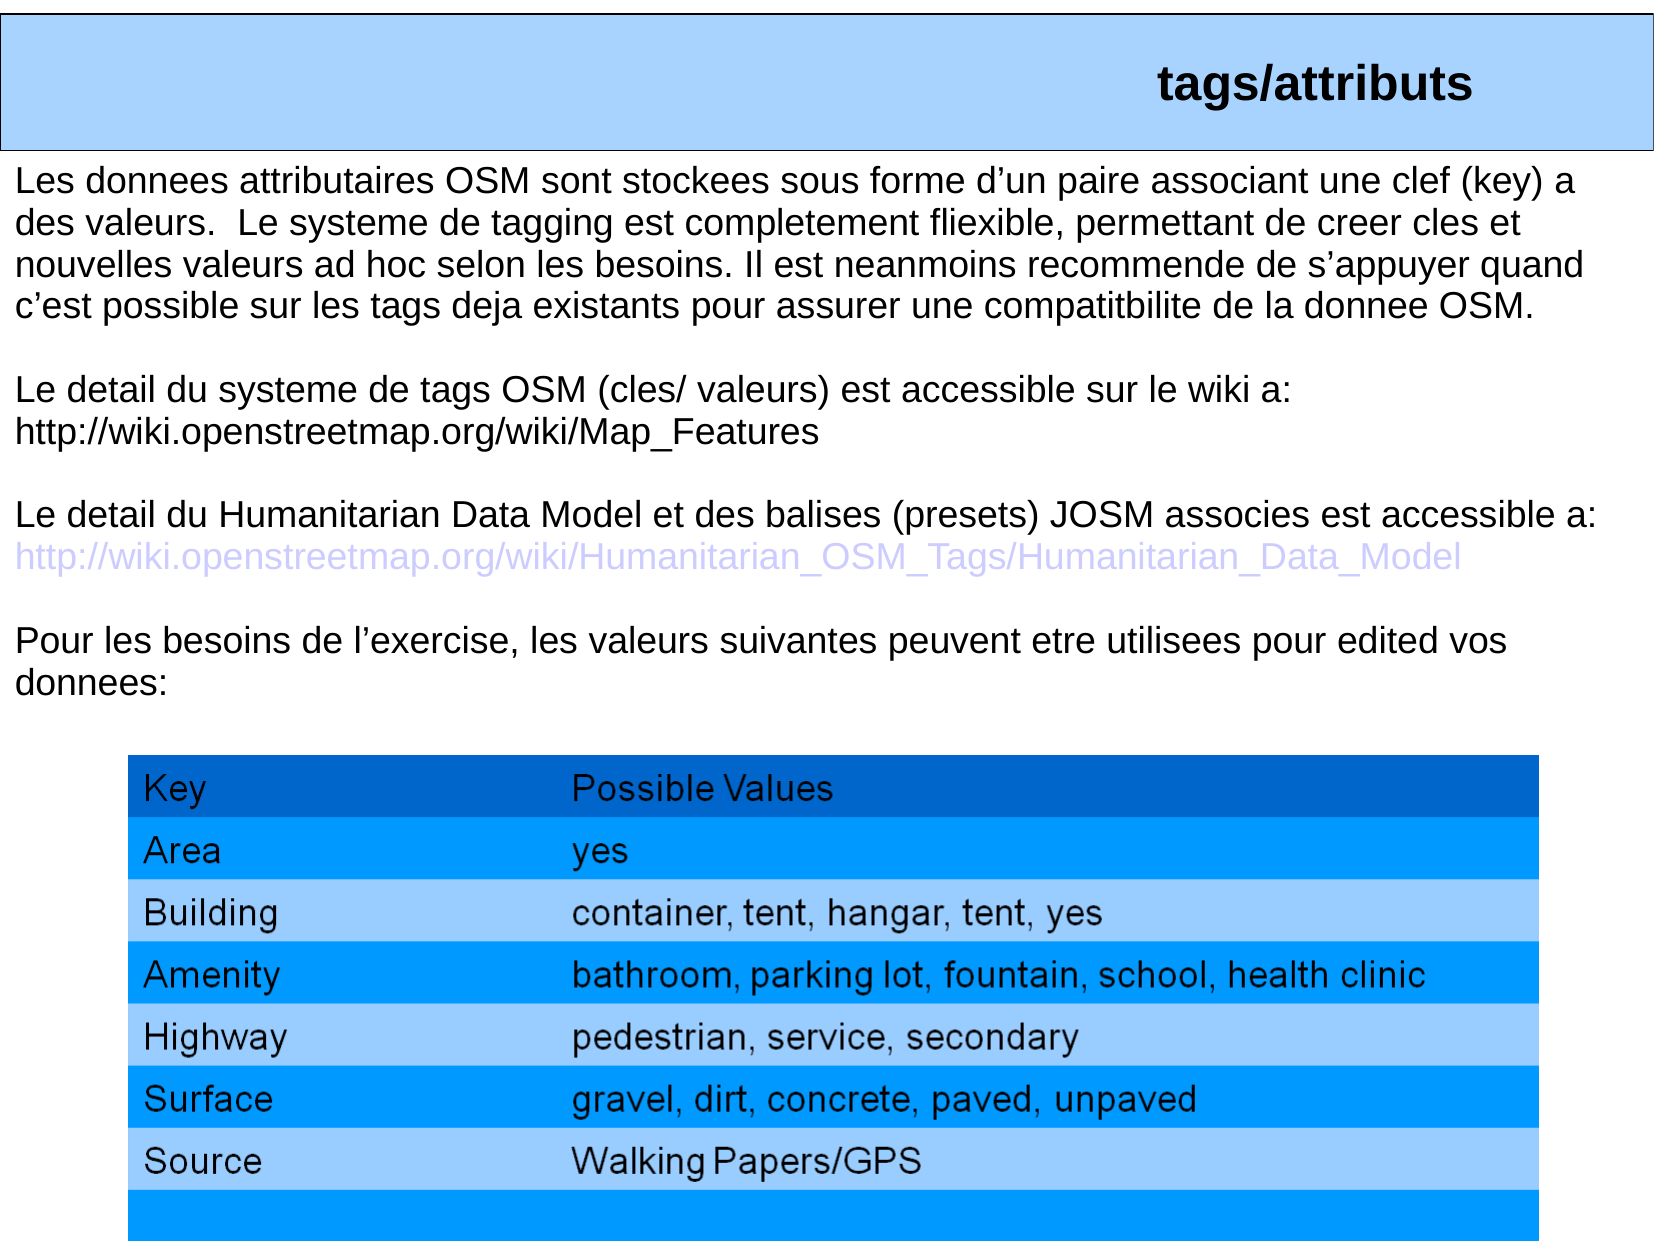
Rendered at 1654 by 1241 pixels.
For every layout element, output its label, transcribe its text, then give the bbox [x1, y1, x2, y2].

text_box Les donnees attributaires OSM sont stockees sous forme d’un paire associant une clef (key) a des valeurs. Le systeme de tagging est completement fliexible, permettant de creer cles et nouvelles valeurs ad hoc selon les besoins. Il est neanmoins recommende de s’appuyer quand c’est possible sur les tags deja existants pour assurer une compatitbilite de la donnee OSM. Le detail du systeme de tags OSM (cles/ valeurs) est accessible sur le wiki a: http://wiki.openstreetmap.org/wiki/Map_Features Le detail du Humanitarian Data Model et des balises (presets) JOSM associes est accessible a: http://wiki.openstreetmap.org/wiki/Humanitarian_OSM_Tags/Humanitarian_Data_Model Pour les besoins de l’exercise, les valeurs suivantes peuvent etre utilisees pour edited vos donnees: [0, 150, 1654, 838]
text_box tags/attributs [1142, 45, 1571, 104]
picture [116, 743, 1552, 1241]
text_box [0, 14, 1654, 150]
